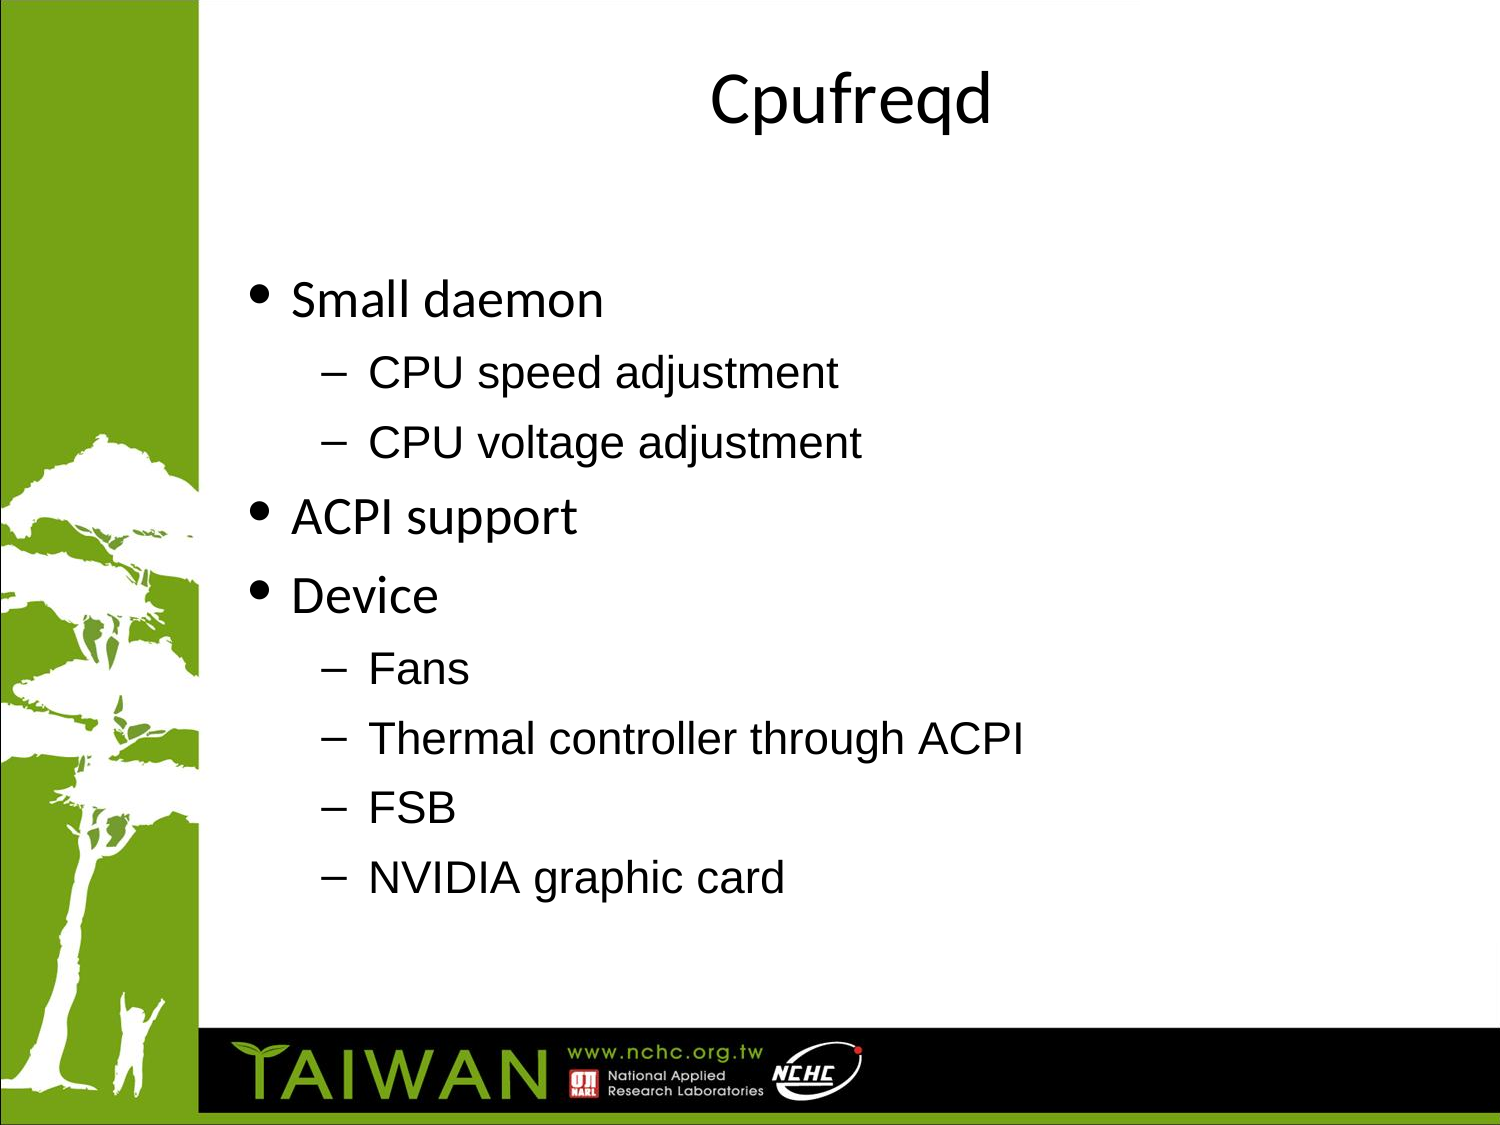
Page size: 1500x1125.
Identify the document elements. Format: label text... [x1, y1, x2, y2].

picture [0, 0, 1500, 1125]
list Small daemon CPU speed adjustment CPU voltage adjustment ACPI support Device Fans Thermal controller through ACPI FSB NVIDIA graphic card [246, 263, 1477, 992]
title Cpufreqd [228, 34, 1477, 154]
